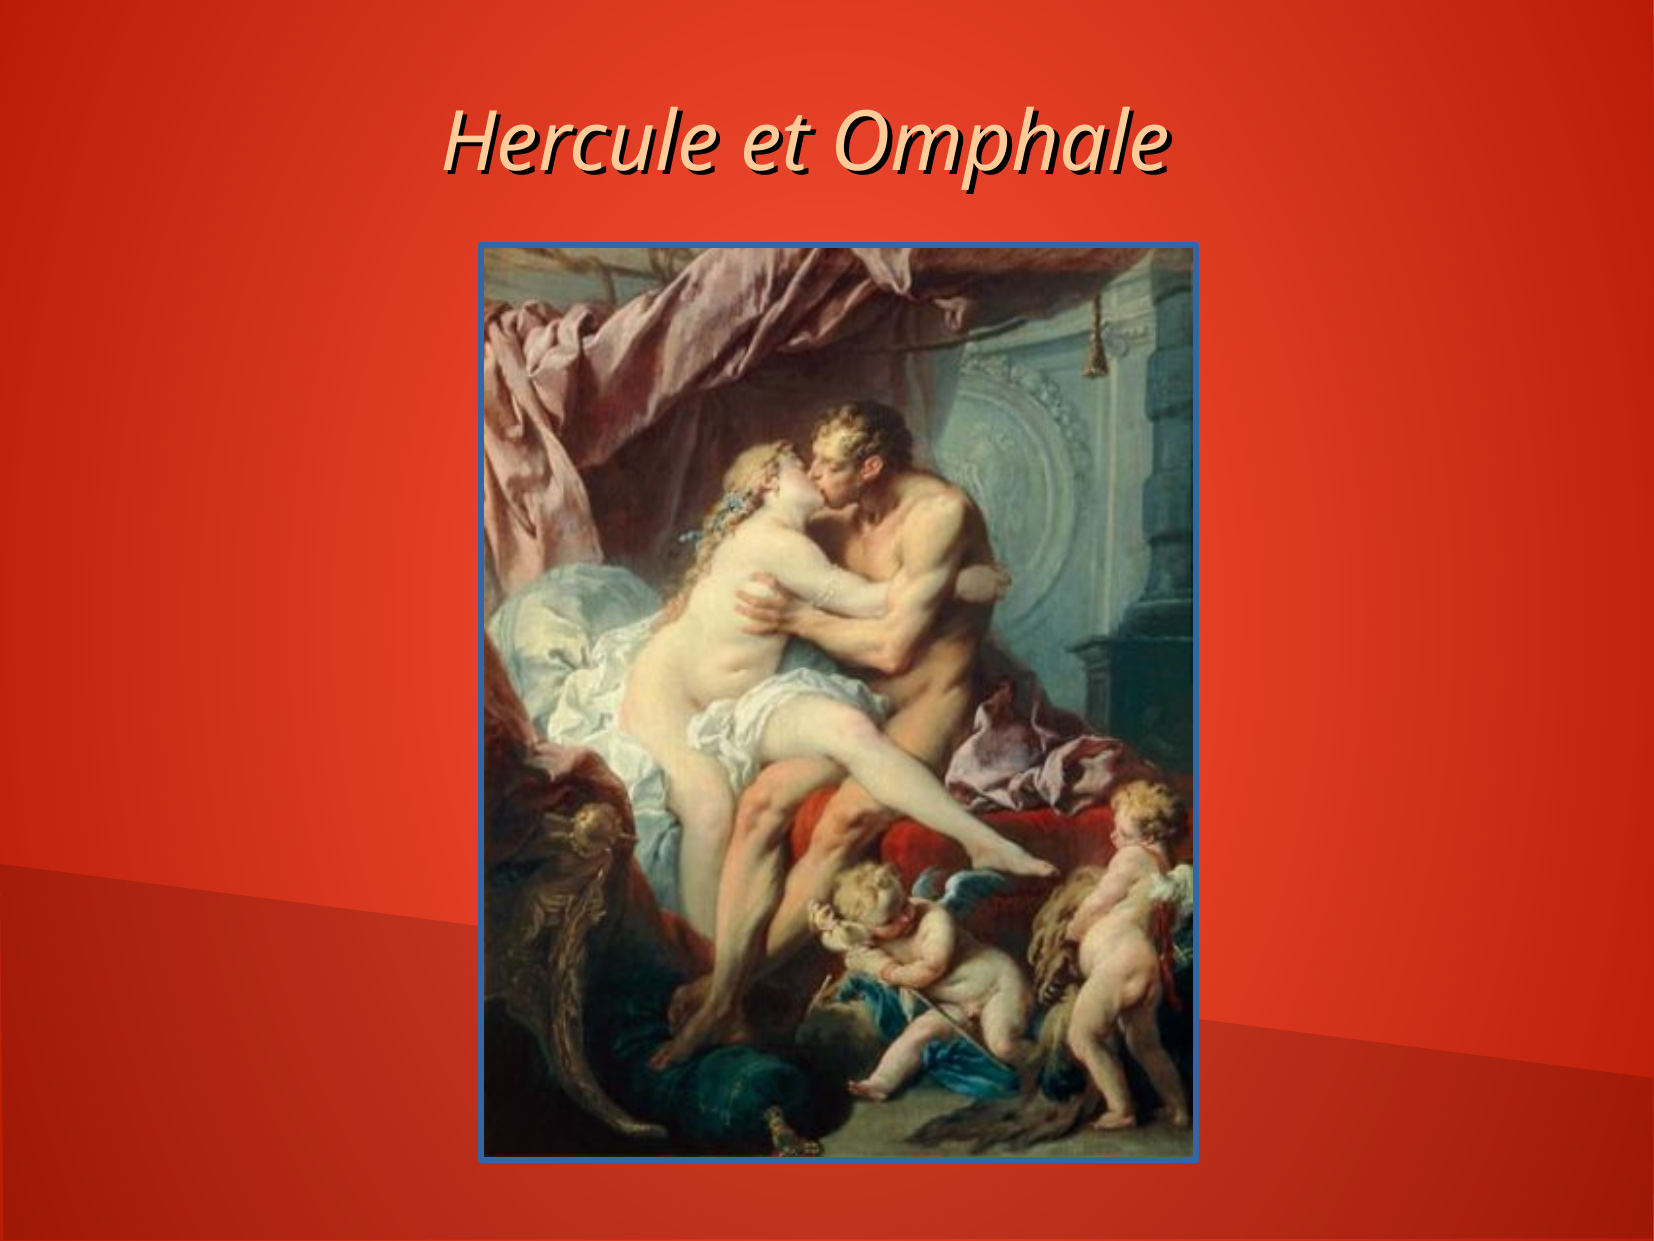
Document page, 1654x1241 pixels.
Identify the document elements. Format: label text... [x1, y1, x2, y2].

title Hercule et Omphale [205, 59, 1406, 217]
picture [484, 247, 1193, 1158]
